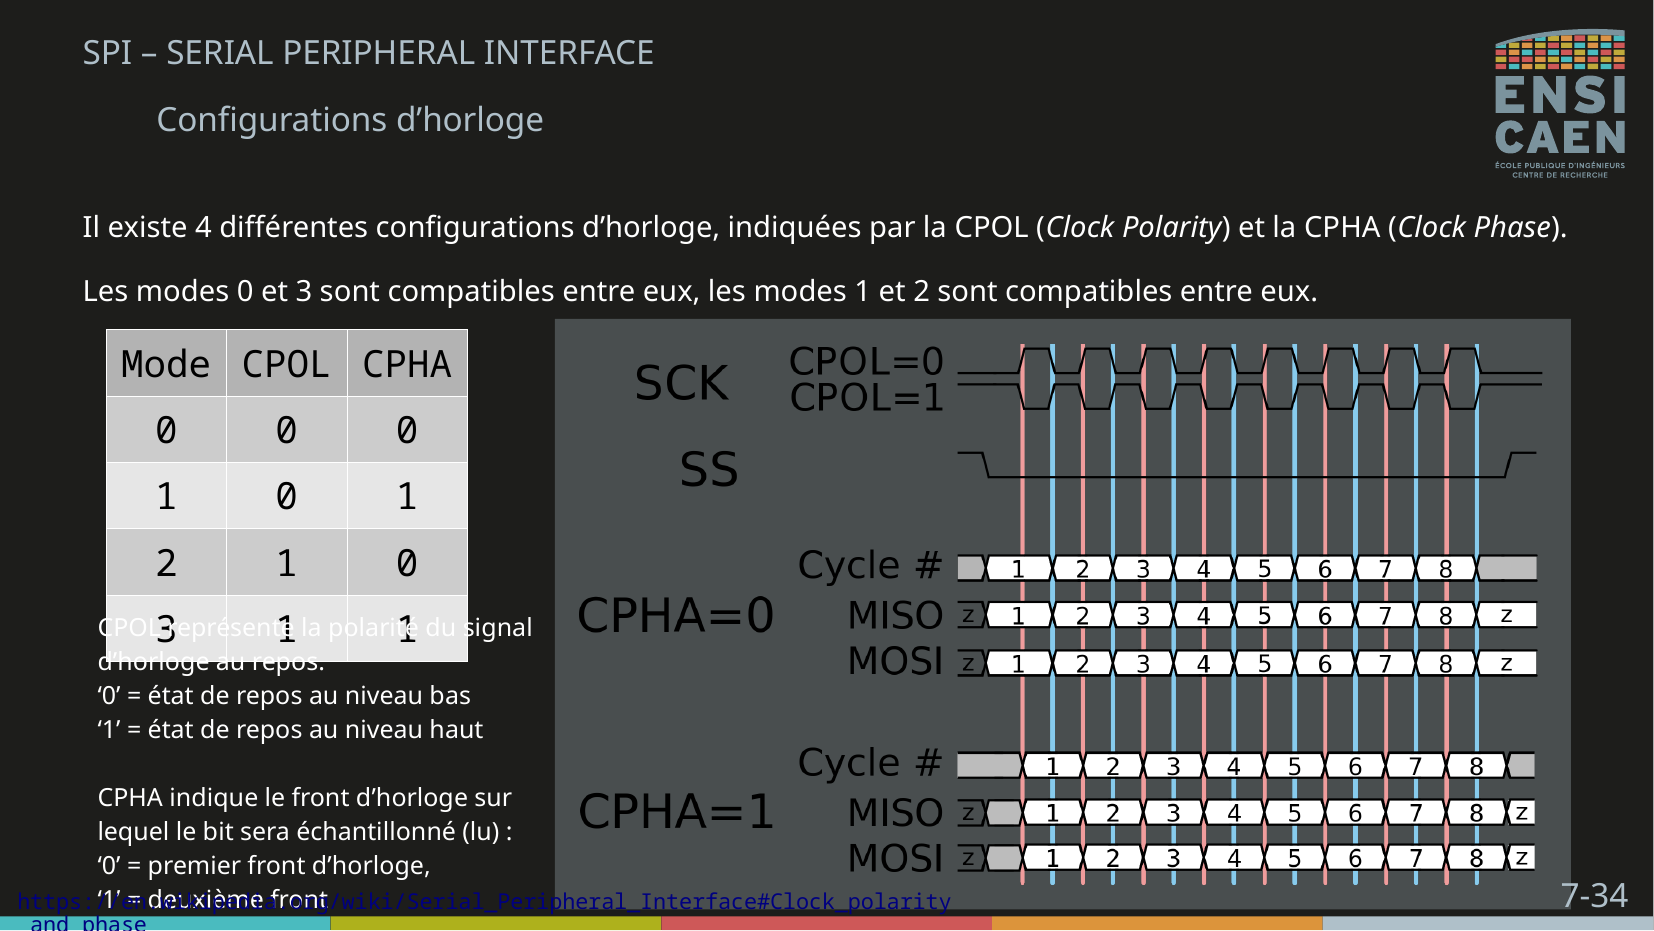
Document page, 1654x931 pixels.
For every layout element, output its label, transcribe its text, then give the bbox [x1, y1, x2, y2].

text_box https://en.wikipedia.org/wiki/Serial_Peripheral_Interface#Clock_polarity_and_phase [2, 878, 978, 916]
table_cell 1 [348, 596, 467, 602]
table_cell 0 [227, 463, 347, 528]
table_cell 1 [107, 463, 226, 528]
table_header CPHA [348, 330, 467, 396]
list Il existe 4 différentes configurations d’horloge, indiquées par la CPOL (Clock Polarity) et la CPHA (Clock Phase). Les modes 0 et 3 sont compatibles entre eux, les modes 1 et 2 sont compatibles entre eux. [82, 206, 1571, 602]
table_cell 1 [227, 596, 347, 602]
table_cell 0 [348, 529, 467, 595]
table_header Mode [107, 330, 226, 396]
table_cell 3 [107, 596, 226, 602]
text_box CPOL représente la polarité du signal d’horloge au repos. ‘0’ = état de repos au niveau bas ‘1’ = état de repos au niveau haut CPHA indique le front d’horloge sur lequel le bit sera échantillonné (lu) : ‘0’ = premier front d’horloge, ‘1’ = deuxième front [82, 602, 556, 870]
table_cell 0 [348, 397, 467, 462]
table_cell 1 [348, 463, 467, 528]
table_header CPOL [227, 330, 347, 396]
table_cell 2 [107, 529, 226, 595]
title SPI – SERIAL PERIPHERAL INTERFACE Configurations d’horloge [82, 0, 1467, 148]
table_cell 1 [227, 529, 347, 595]
picture [554, 318, 1571, 910]
table_cell 0 [227, 397, 347, 462]
table_cell 0 [107, 397, 226, 462]
